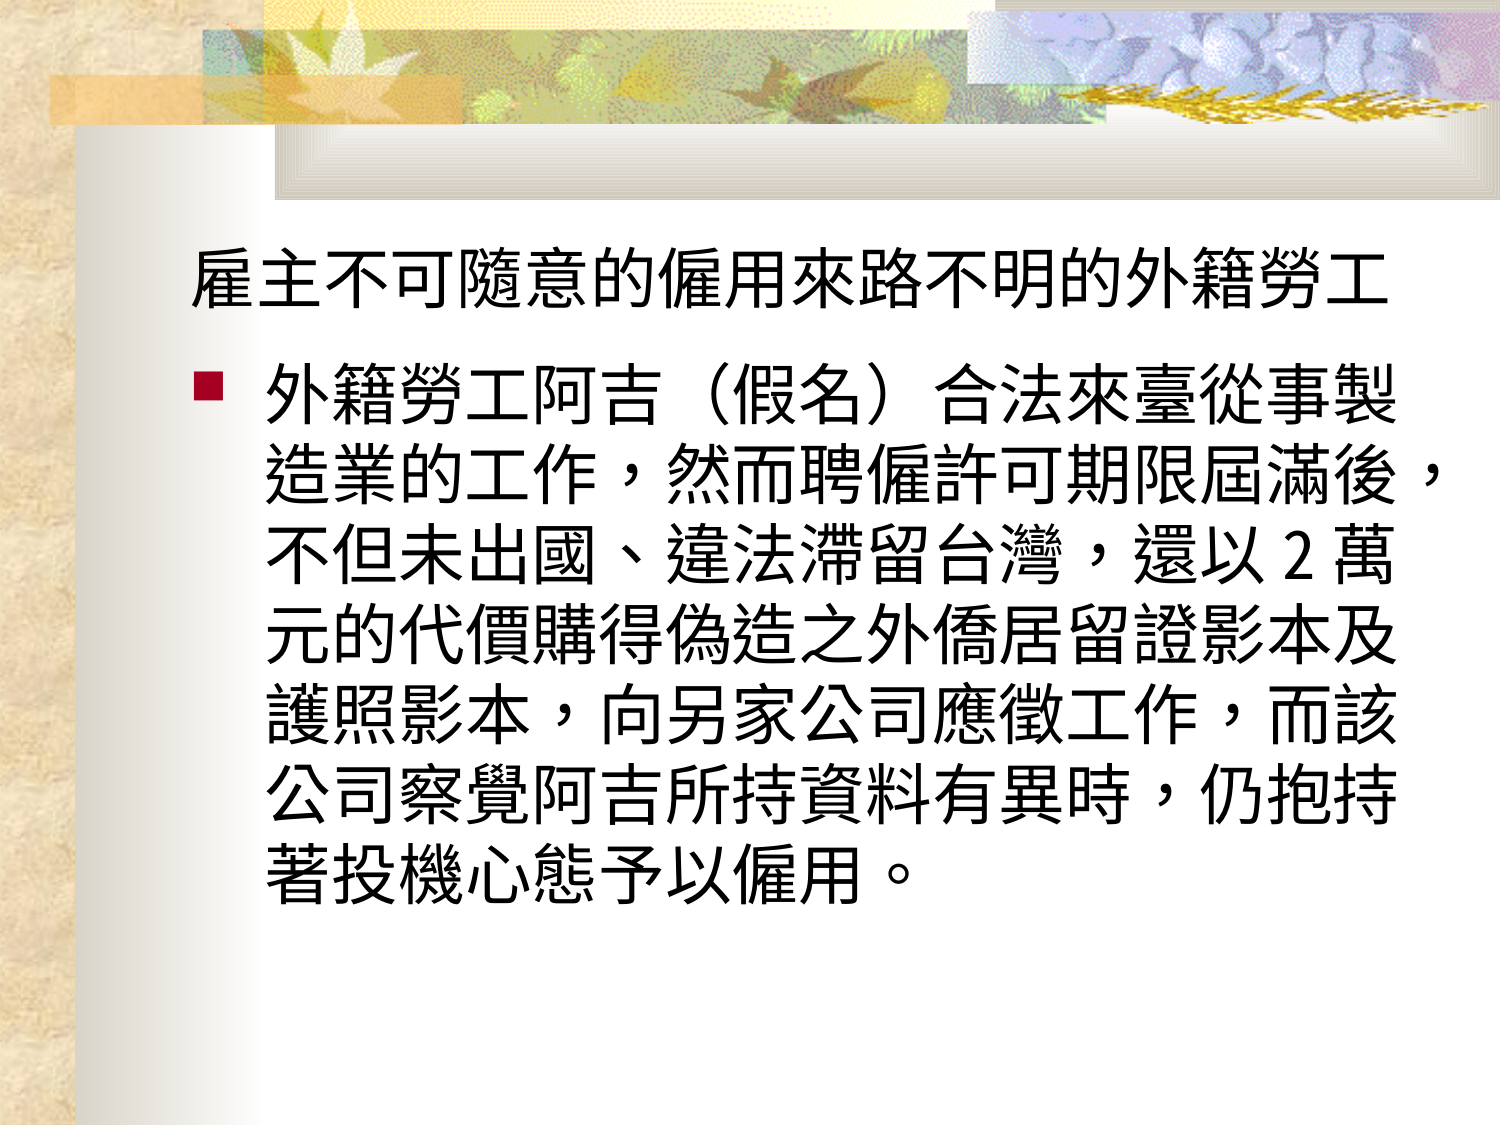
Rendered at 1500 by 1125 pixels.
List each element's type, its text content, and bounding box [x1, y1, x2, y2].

picture [0, 0, 1500, 1125]
title 雇主不可隨意的僱用來路不明的外籍勞工 [174, 137, 1450, 325]
list 外籍勞工阿吉（假名）合法來臺從事製造業的工作，然而聘僱許可期限屆滿後，不但未出國、違法滯留台灣，還以2萬元的代價購得偽造之外僑居留證影本及護照影本，向另家公司應徵工作，而該公司察覺阿吉所持資料有異時，仍抱持著投機心態予以僱用。 [174, 344, 1450, 1020]
